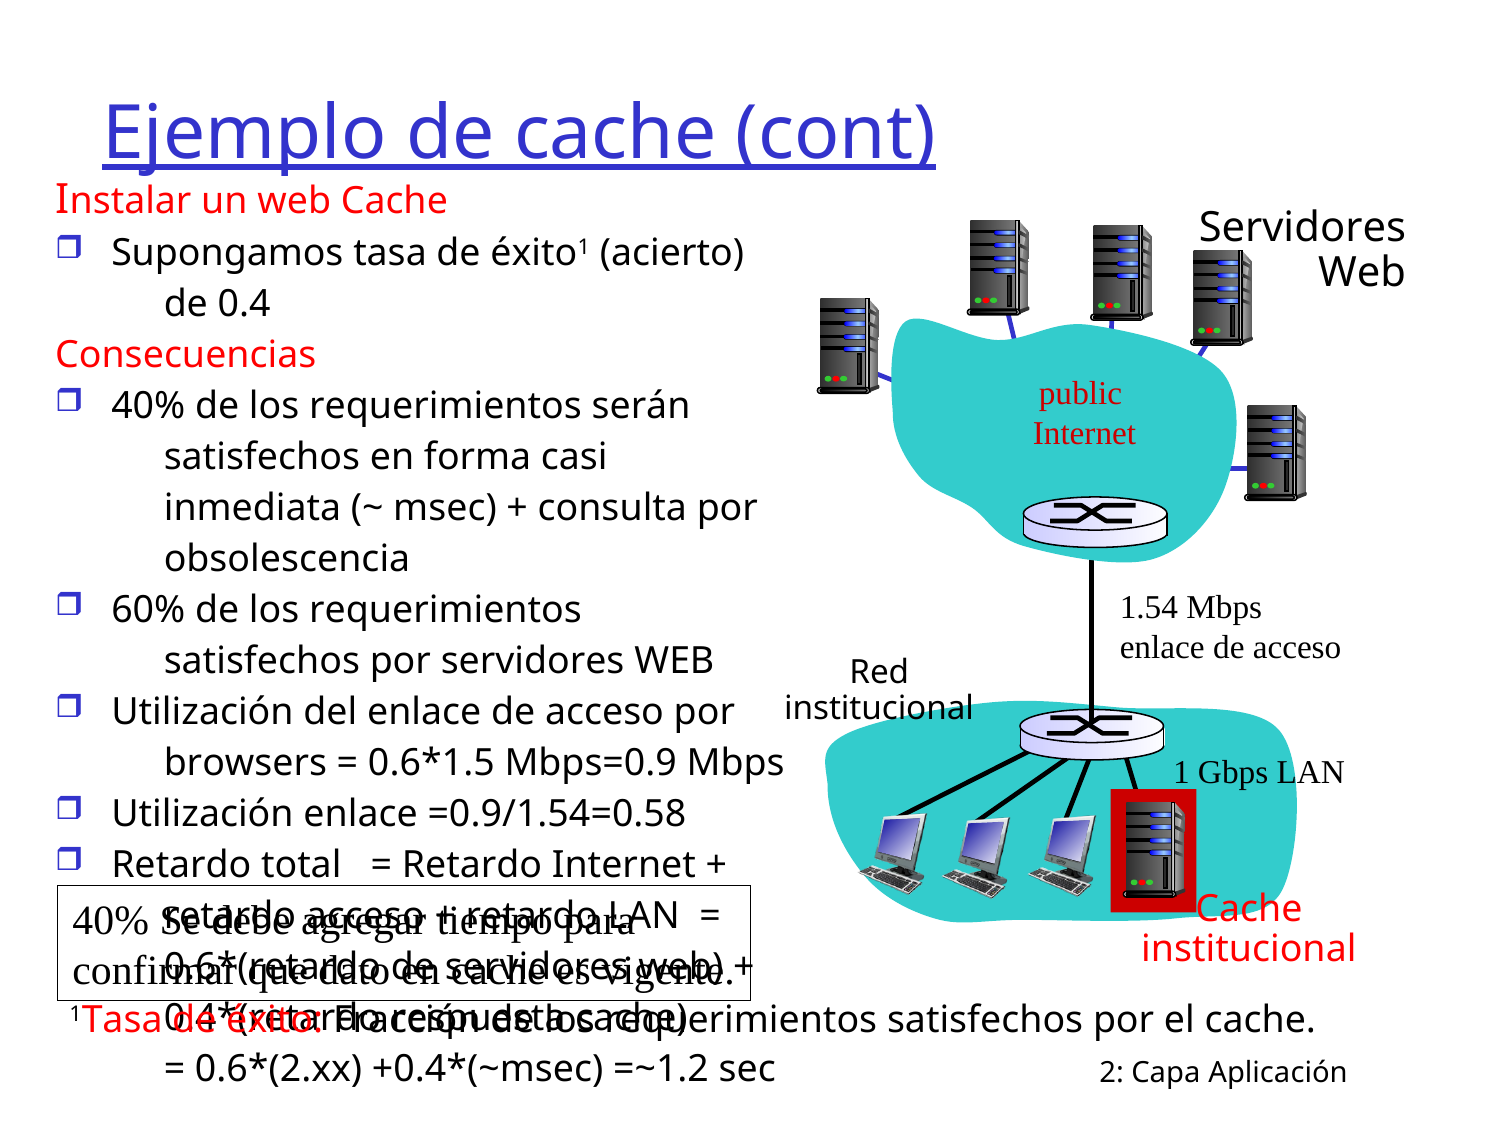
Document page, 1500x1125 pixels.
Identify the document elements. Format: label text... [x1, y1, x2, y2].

text_box public Internet [1009, 363, 1152, 460]
text_box [961, 821, 1004, 864]
text_box [967, 220, 1030, 315]
text_box [817, 298, 880, 394]
text_box [1244, 405, 1307, 501]
text_box 1.54 Mbps enlace de acceso [1105, 577, 1357, 673]
text_box 1 Gbps LAN [1158, 742, 1361, 798]
text_box 40% Se debe agregar tiempo para confirmar que dato en cache es vigente. [57, 885, 751, 1001]
text_box [877, 818, 920, 861]
text_box [1090, 225, 1153, 321]
text_box [1190, 250, 1253, 346]
list Instalar un web Cache Supongamos tasa de éxito1 (acierto) de 0.4 Consecuencias 40% de los requerimientos serán satisfechos en forma casi inmediata (~ msec) + consulta por obsolescencia 60% de los requerimientos satisfechos por servidores WEB Utilización del enlace de acceso por browsers = 0.6*1.5 Mbps=0.9 Mbps Utilización enlace =0.9/1.54=0.58 Retardo total = Retardo Internet + retardo acceso + retardo LAN = 0.6*(retardo de servidores web) + 0.4*(retardo respuesta cache) = 0.6*(2.xx) +0.4*(~msec) =~1.2 sec [37, 160, 804, 924]
text_box 1Tasa de éxito: Fracción de los requerimientos satisfechos por el cache. [54, 987, 1332, 1049]
text_box Red institucional [769, 647, 990, 735]
picture [841, 809, 1098, 905]
title Ejemplo de cache (cont) [87, 37, 1363, 225]
text_box [825, 700, 1297, 923]
text_box Cache institucional [1126, 881, 1372, 978]
text_box [891, 318, 1237, 563]
text_box Servidores Web [1183, 198, 1422, 304]
text_box [1047, 820, 1090, 862]
